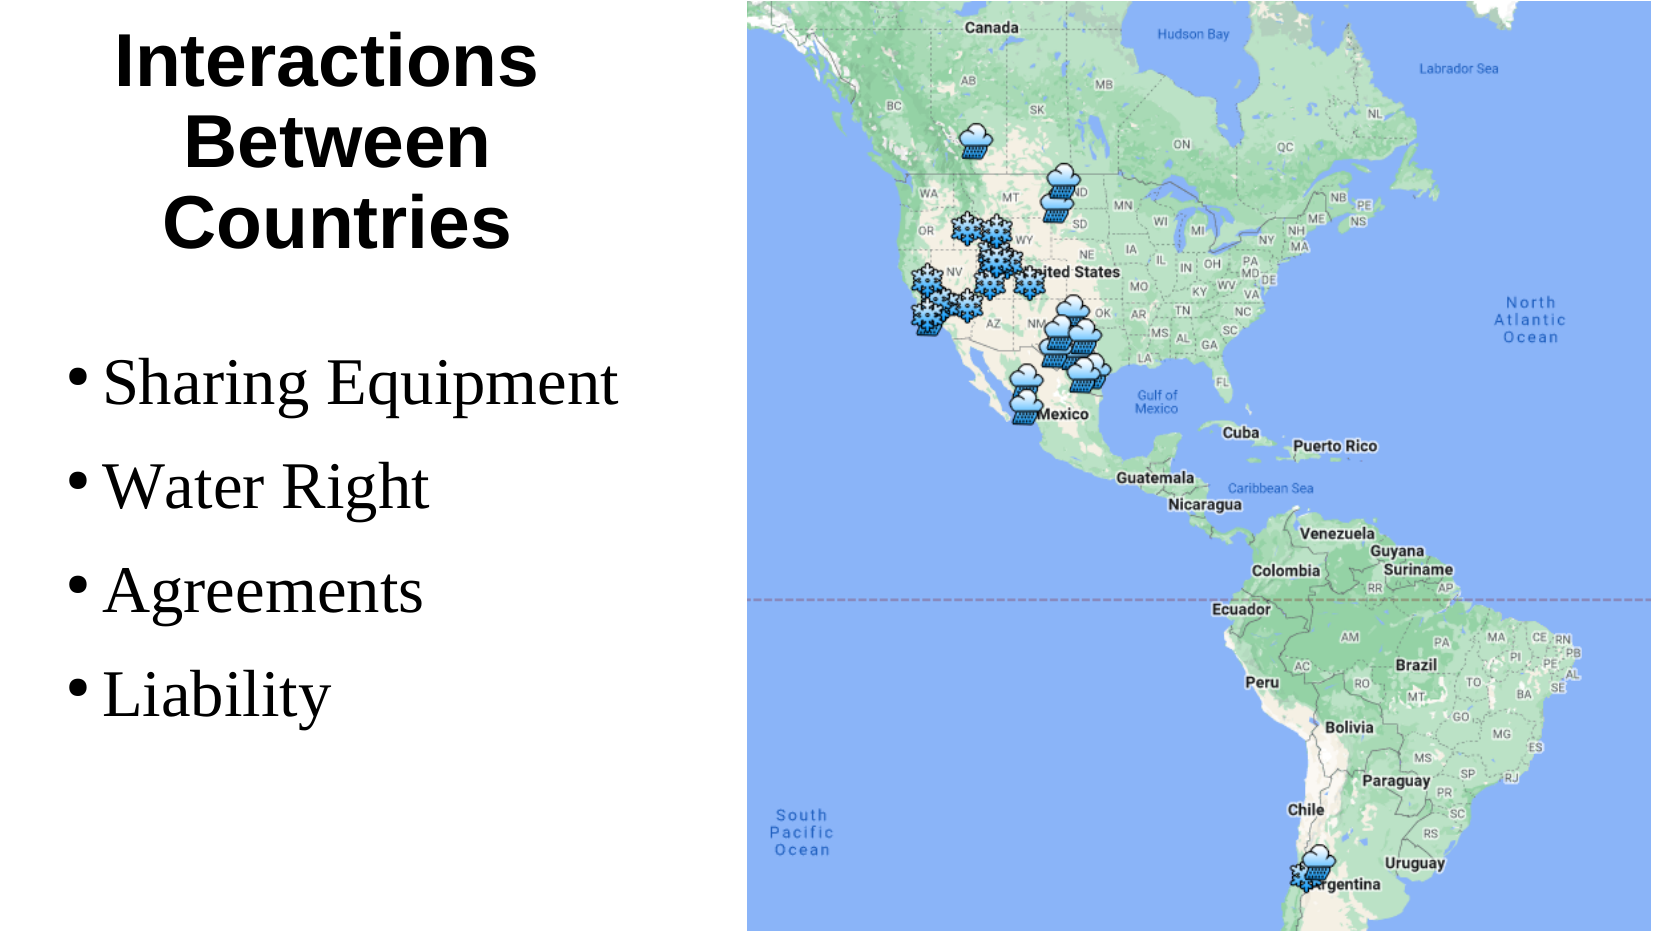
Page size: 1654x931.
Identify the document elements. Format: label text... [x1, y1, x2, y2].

text_box Sharing Equipment Water Right Agreements Liability [51, 330, 648, 751]
picture [747, 1, 1651, 931]
title Interactions Between Countries [0, 23, 676, 263]
